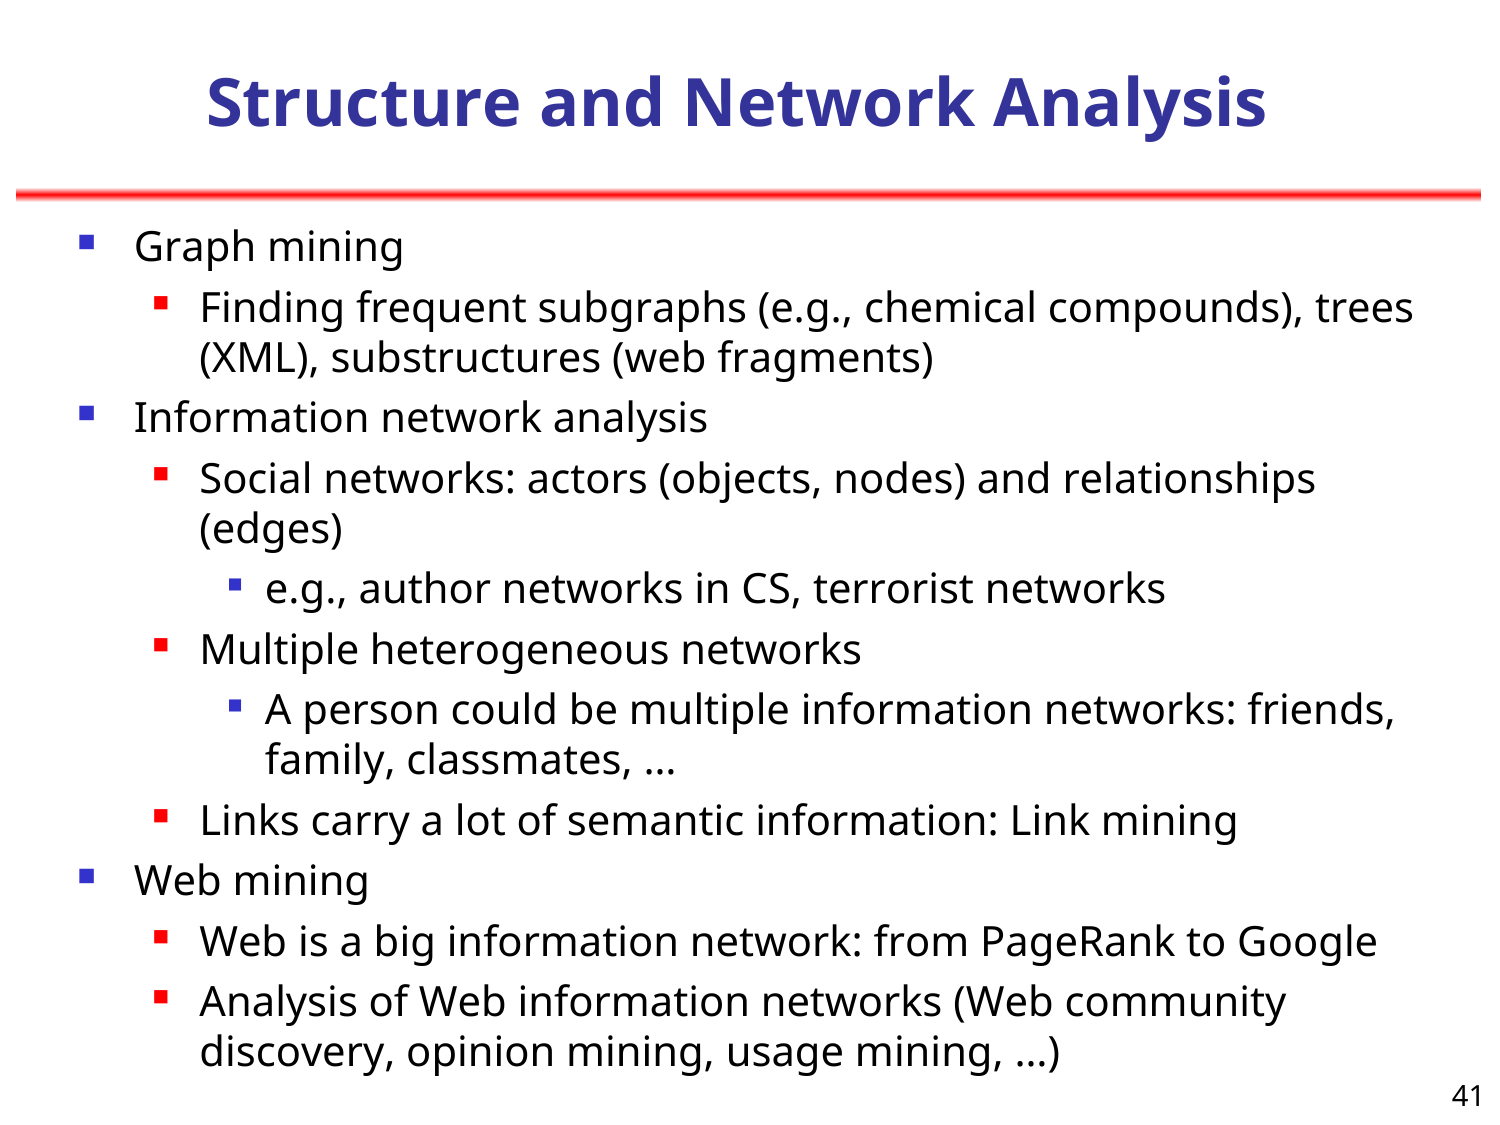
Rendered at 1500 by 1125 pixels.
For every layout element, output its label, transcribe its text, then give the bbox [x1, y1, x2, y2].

title Structure and Network Analysis [0, 24, 1475, 176]
list Graph mining Finding frequent subgraphs (e.g., chemical compounds), trees (XML), substructures (web fragments) Information network analysis Social networks: actors (objects, nodes) and relationships (edges) e.g., author networks in CS, terrorist networks Multiple heterogeneous networks A person could be multiple information networks: friends, family, classmates, … Links carry a lot of semantic information: Link mining Web mining Web is a big information network: from PageRank to Google Analysis of Web information networks (Web community discovery, opinion mining, usage mining, …) [62, 212, 1450, 1125]
text_box <number> [1450, 1050, 1500, 1125]
